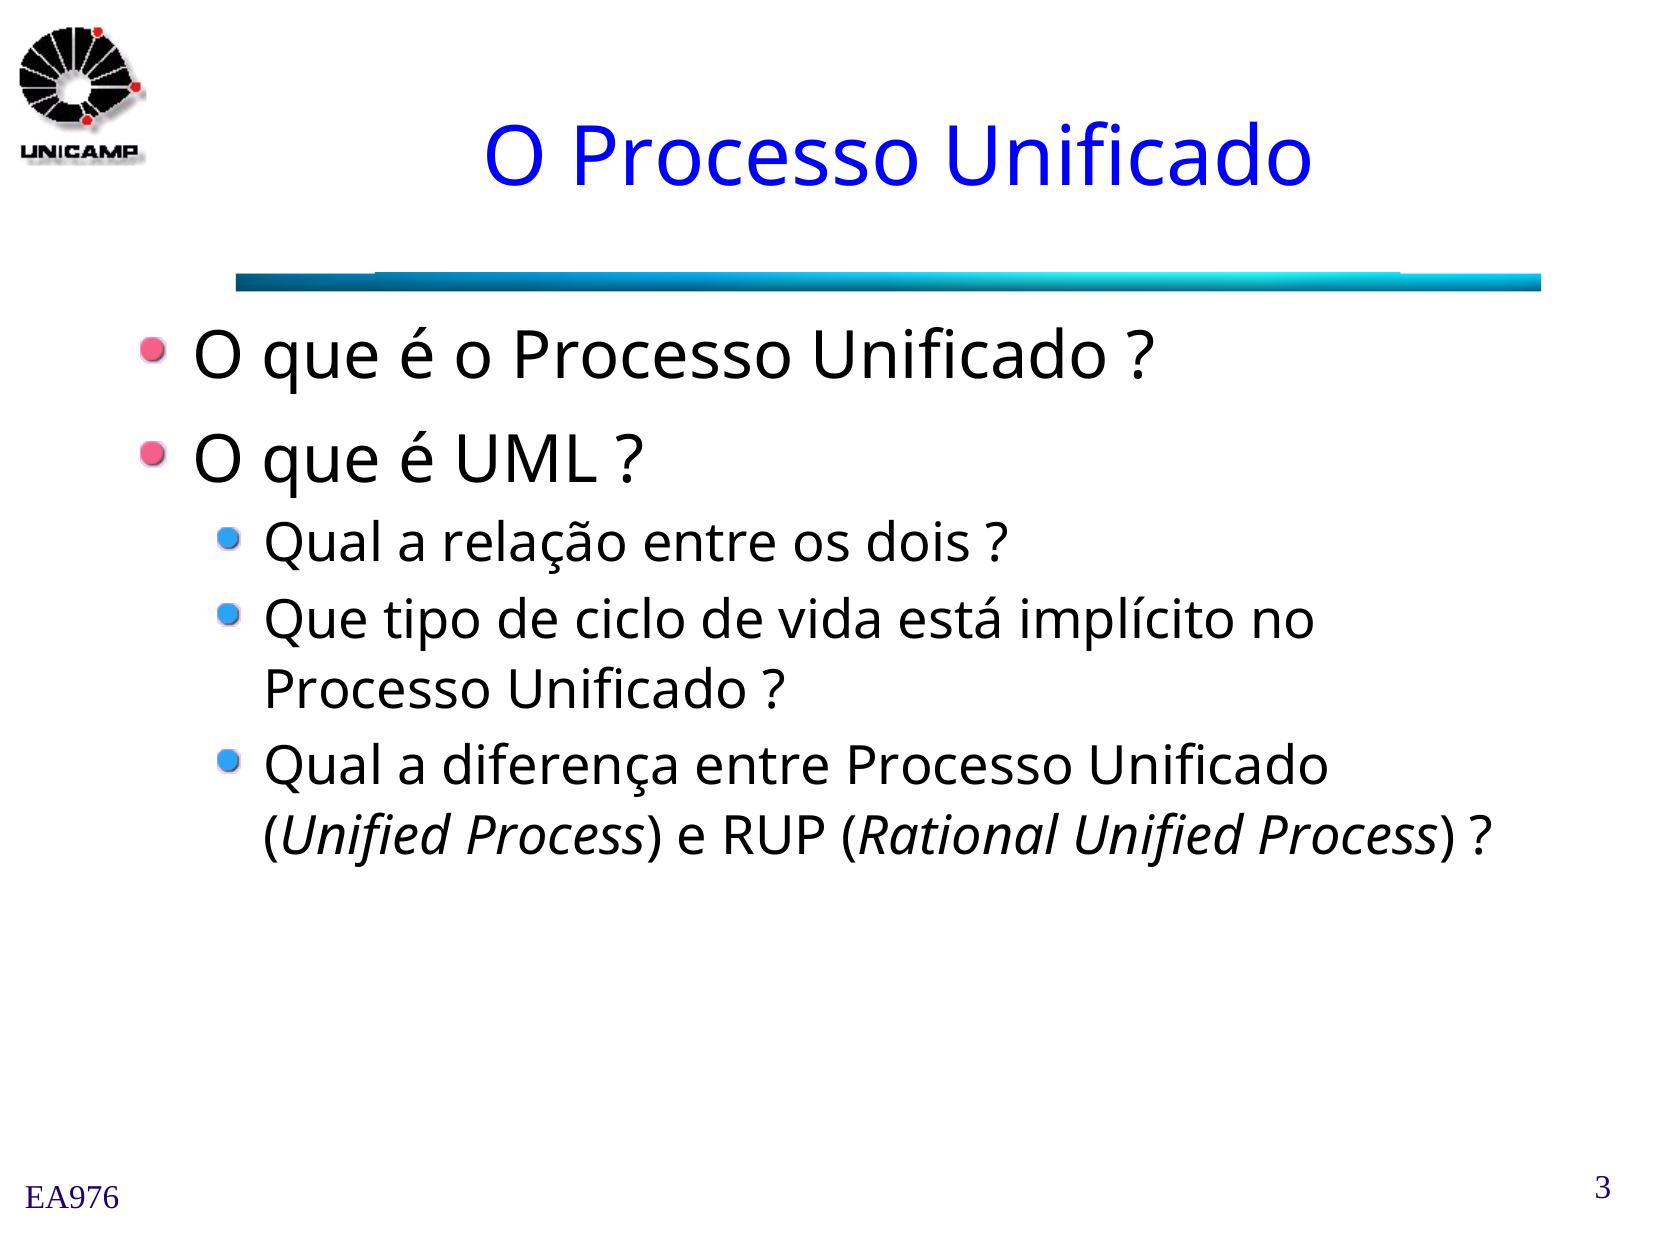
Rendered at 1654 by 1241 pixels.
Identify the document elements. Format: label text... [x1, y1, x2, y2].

title O Processo Unificado [264, 0, 1534, 218]
picture [125, 272, 1654, 295]
list O que é o Processo Unificado ? O que é UML ? Qual a relação entre os dois ? Que tipo de ciclo de vida está implícito no Processo Unificado ? Qual a diferença entre Processo Unificado (Unified Process) e RUP (Rational Unified Process) ? [121, 309, 1534, 1182]
